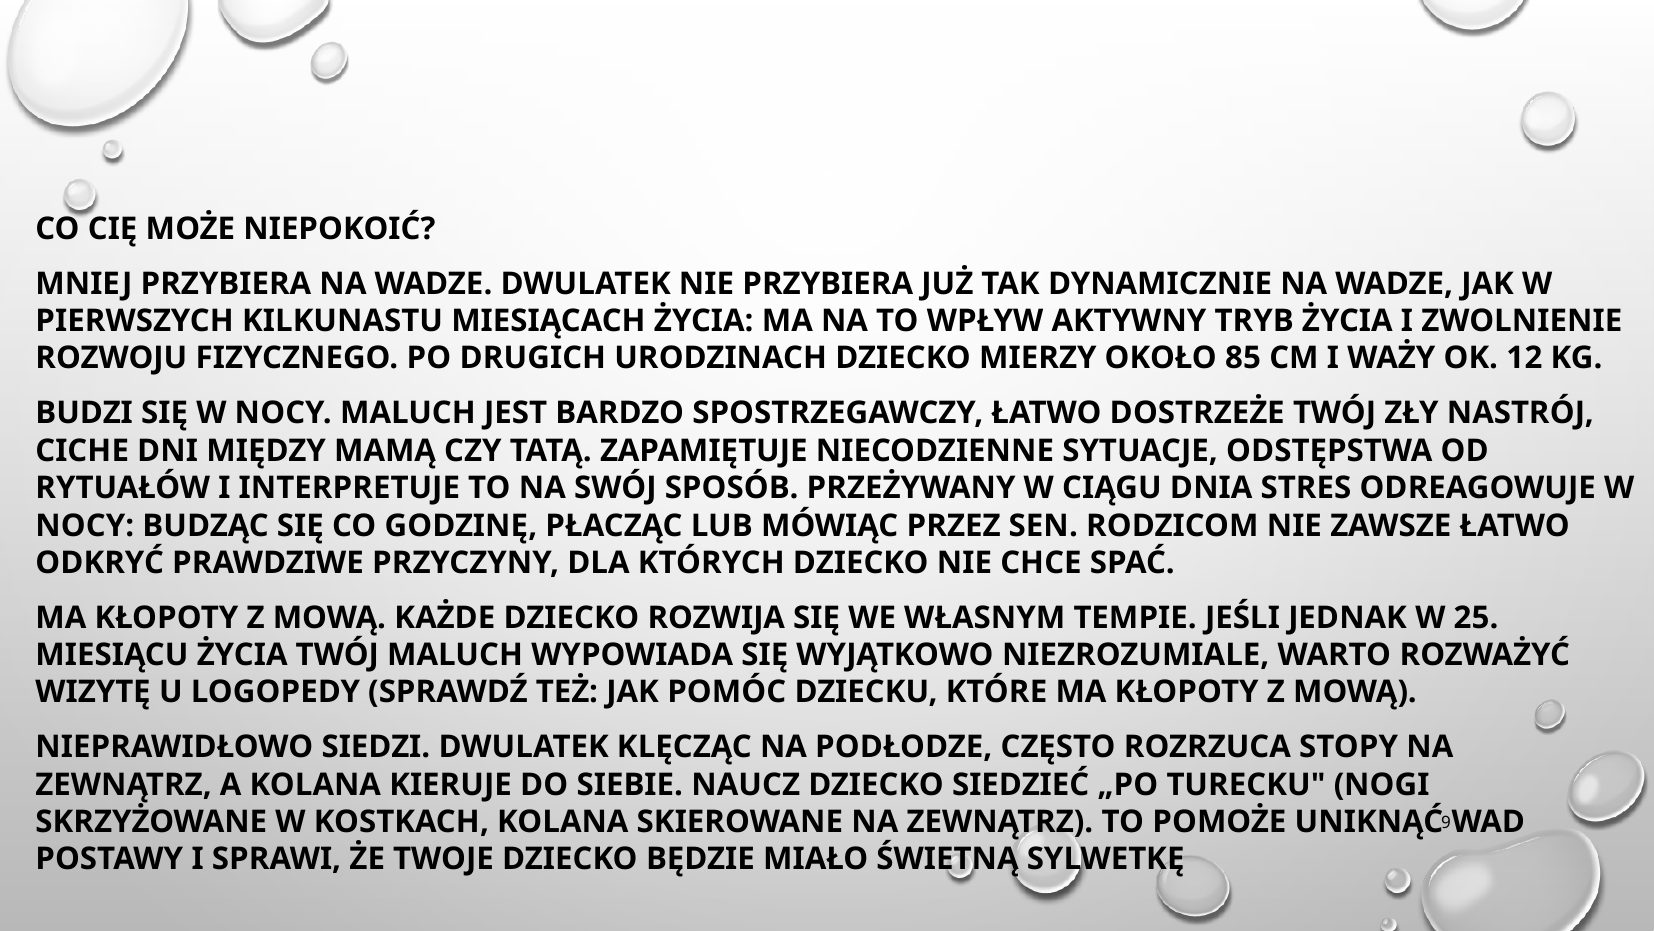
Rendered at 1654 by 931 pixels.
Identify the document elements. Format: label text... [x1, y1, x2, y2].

list Co cię może niepokoić? Mniej przybiera na wadze. Dwulatek nie przybiera już tak dynamicznie na wadze, jak w pierwszych kilkunastu miesiącach życia: ma na to wpływ aktywny tryb życia i zwolnienie rozwoju fizycznego. Po drugich urodzinach dziecko mierzy około 85 cm i waży ok. 12 kg. Budzi się w nocy. Maluch jest bardzo spostrzegawczy, łatwo dostrzeże twój zły nastrój, ciche dni między mamą czy tatą. Zapamiętuje niecodzienne sytuacje, odstępstwa od rytuałów i interpretuje to na swój sposób. Przeżywany w ciągu dnia stres odreagowuje w nocy: budząc się co godzinę, płacząc lub mówiąc przez sen. Rodzicom nie zawsze łatwo odkryć prawdziwe przyczyny, dla których dziecko nie chce spać. Ma kłopoty z mową. Każde dziecko rozwija się we własnym tempie. Jeśli jednak w 25. miesiącu życia twój maluch wypowiada się wyjątkowo niezrozumiale, warto rozważyć wizytę u logopedy (sprawdź też: jak pomóc dziecku, które ma kłopoty z mową). Nieprawidłowo siedzi. Dwulatek klęcząc na podłodze, często rozrzuca stopy na zewnątrz, a kolana kieruje do siebie. Naucz dziecko siedzieć „po turecku" (nogi skrzyżowane w kostkach, kolana skierowane na zewnątrz). To pomoże uniknąć wad postawy i sprawi, że twoje dziecko będzie miało świetną sylwetkę [20, 200, 1654, 886]
